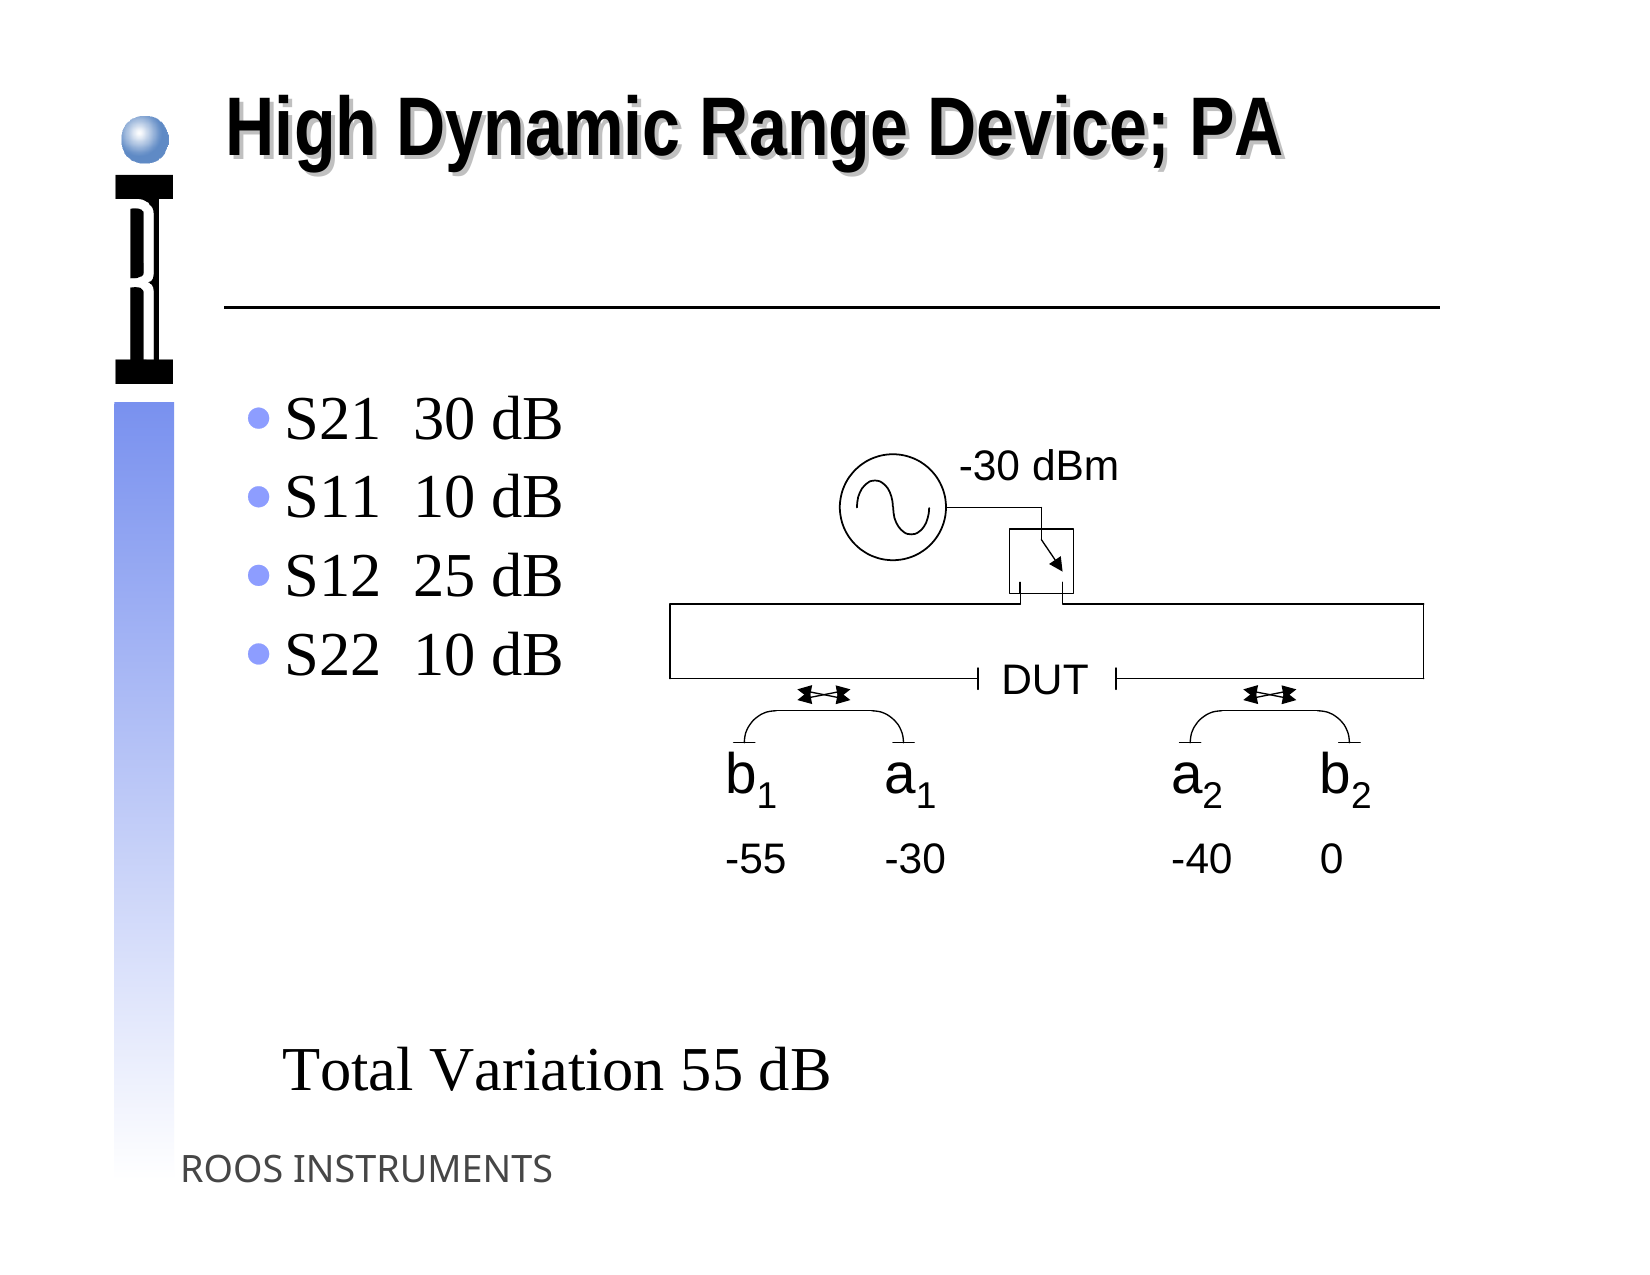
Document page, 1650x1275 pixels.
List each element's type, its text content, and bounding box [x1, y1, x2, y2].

picture [668, 432, 1426, 891]
text_box High Dynamic Range Device; PA [225, 86, 1447, 272]
text_box S21 30 dB S11 10 dB S12 25 dB S22 10 dB Total Variation 55 dB [232, 383, 1456, 1112]
